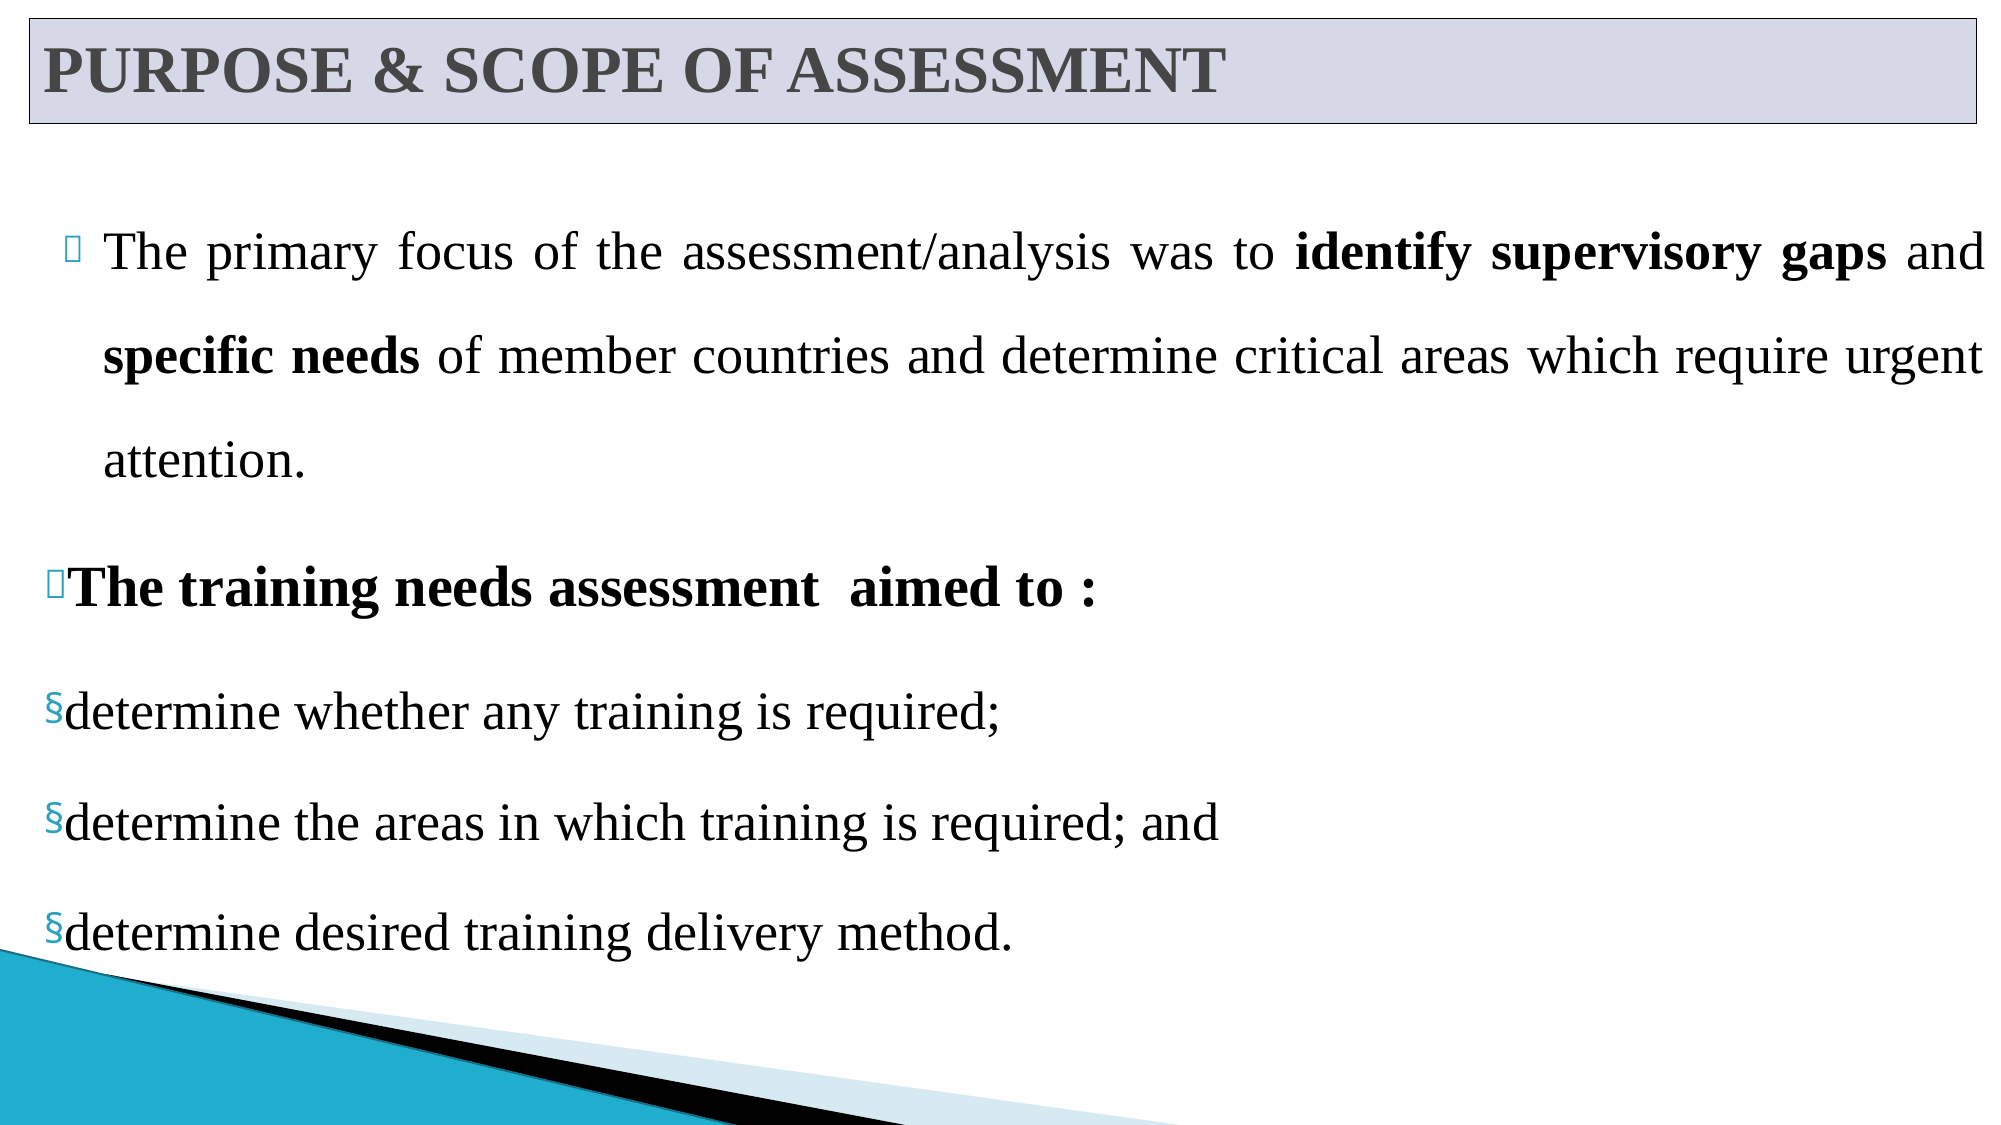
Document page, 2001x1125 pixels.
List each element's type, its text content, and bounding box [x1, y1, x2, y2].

list The primary focus of the assessment/analysis was to identify supervisory gaps and specific needs of member countries and determine critical areas which require urgent attention. The training needs assessment aimed to : determine whether any training is required; determine the areas in which training is required; and determine desired training delivery method. [29, 169, 2000, 1110]
title PURPOSE & SCOPE OF ASSESSMENT [29, 18, 1977, 124]
